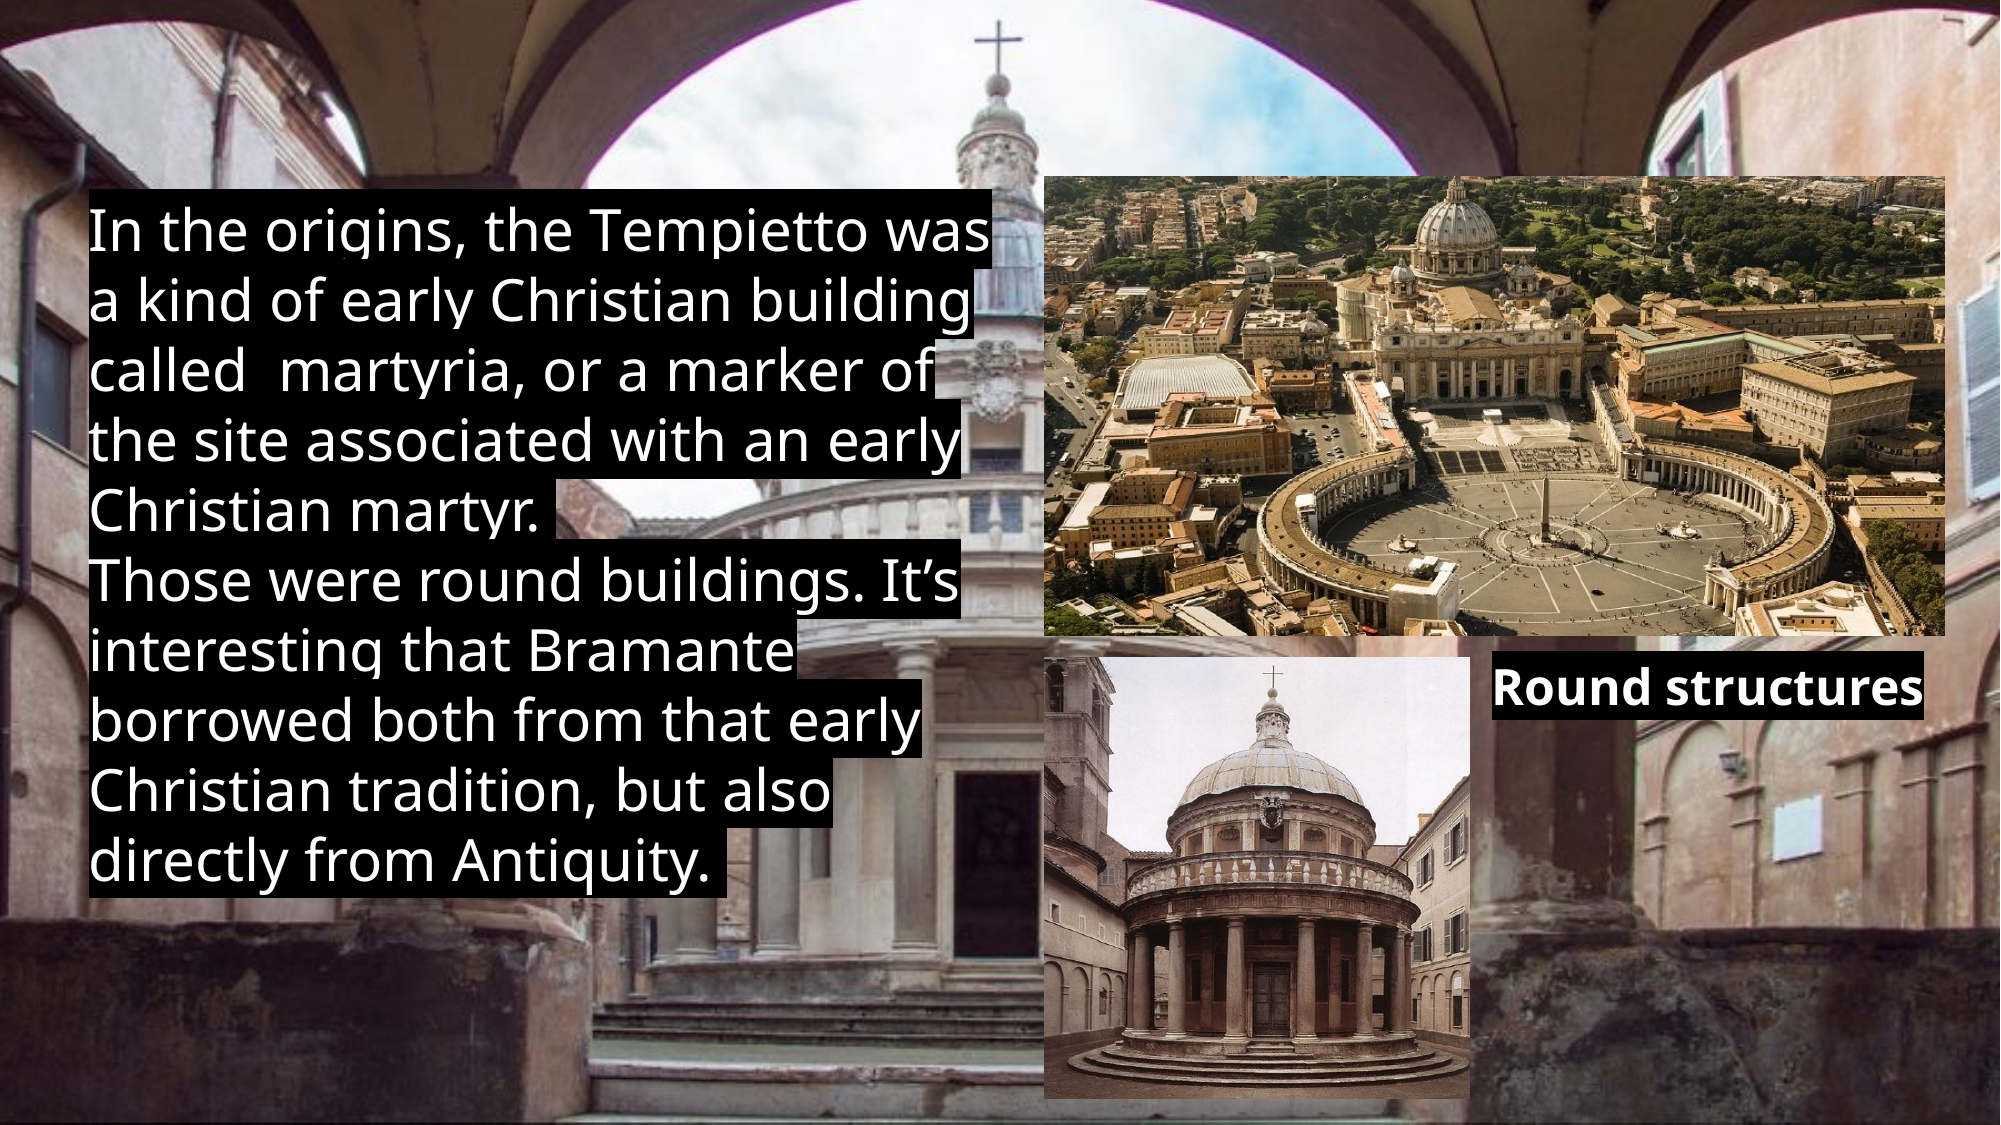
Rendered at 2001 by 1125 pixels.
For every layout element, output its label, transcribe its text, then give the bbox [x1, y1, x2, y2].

text_box In the origins, the Tempietto was a kind of early Christian building called martyria, or a marker of the site associated with an early Christian martyr. Those were round buildings. It’s interesting that Bramante borrowed both from that early Christian tradition, but also directly from Antiquity. [73, 185, 1017, 908]
picture [0, 0, 2000, 1125]
text_box Round structures [1476, 647, 1940, 724]
